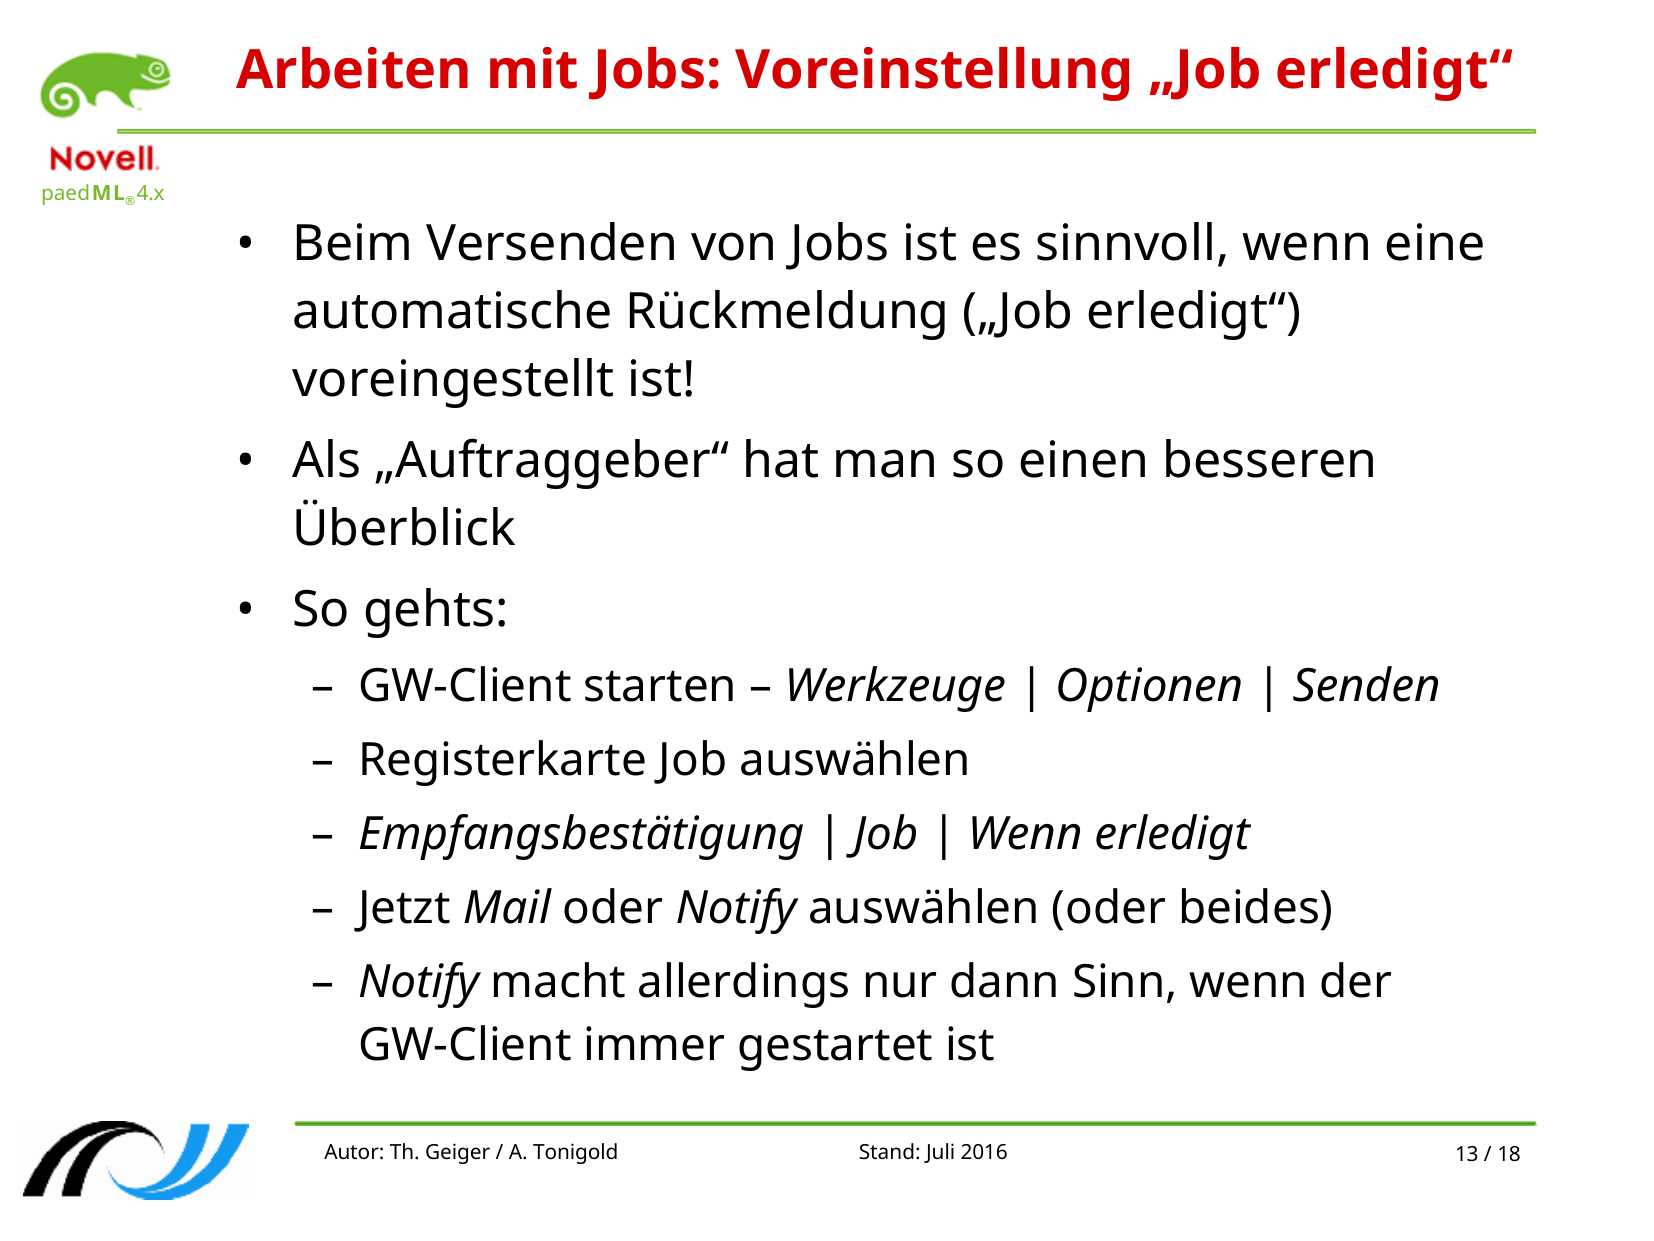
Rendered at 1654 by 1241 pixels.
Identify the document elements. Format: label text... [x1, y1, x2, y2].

list Beim Versenden von Jobs ist es sinnvoll, wenn eine automatische Rückmeldung („Job erledigt“) voreingestellt ist! Als „Auftraggeber“ hat man so einen besseren Überblick So gehts: GW-Client starten – Werkzeuge | Optionen | Senden Registerkarte Job auswählen Empfangsbestätigung | Job | Wenn erledigt Jetzt Mail oder Notify auswählen (oder beides) Notify macht allerdings nur dann Sinn, wenn der GW-Client immer gestartet ist [236, 206, 1565, 1064]
picture [26, 35, 184, 193]
title Arbeiten mit Jobs: Voreinstellung „Job erledigt“ [236, 2, 1619, 134]
picture [23, 1121, 249, 1200]
